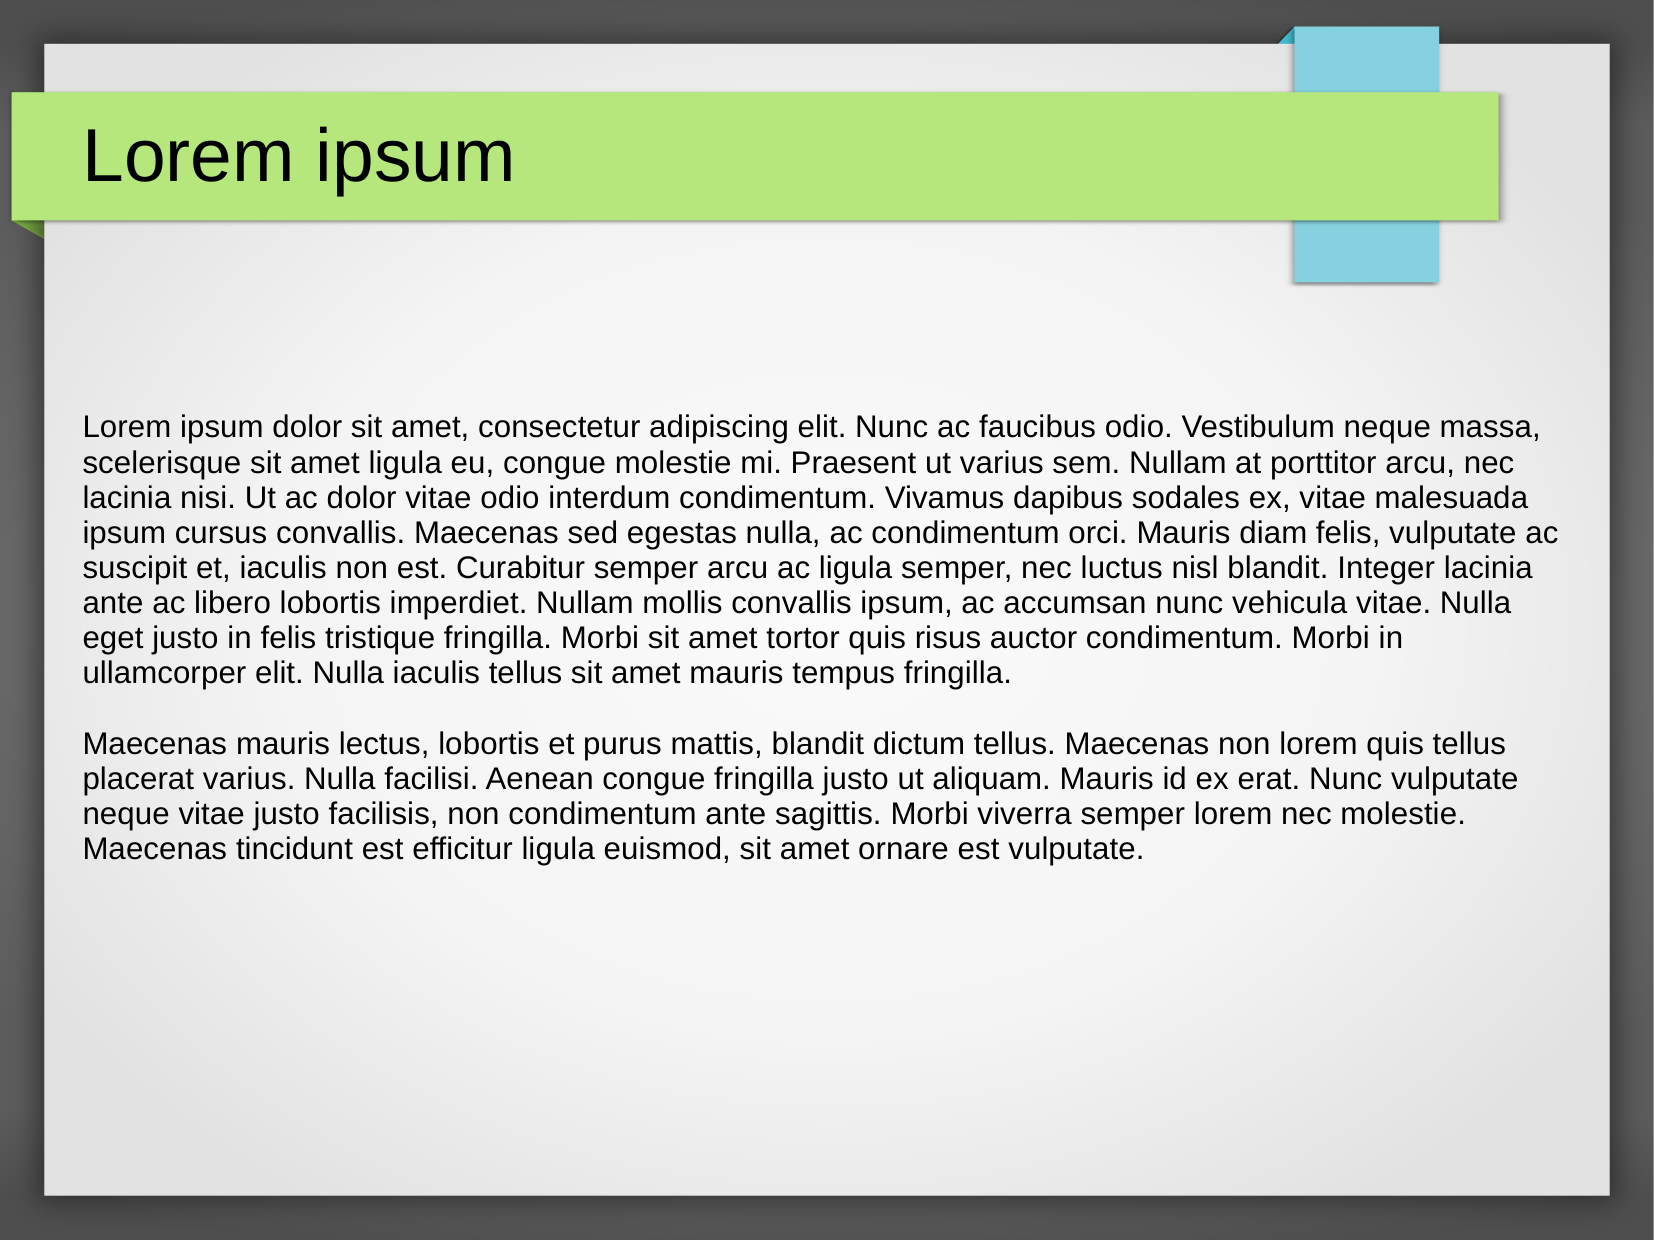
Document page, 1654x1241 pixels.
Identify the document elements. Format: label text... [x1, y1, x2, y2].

text_box Lorem ipsum [82, 94, 1264, 213]
text_box Lorem ipsum dolor sit amet, consectetur adipiscing elit. Nunc ac faucibus odio. Vestibulum neque massa, scelerisque sit amet ligula eu, congue molestie mi. Praesent ut varius sem. Nullam at porttitor arcu, nec lacinia nisi. Ut ac dolor vitae odio interdum condimentum. Vivamus dapibus sodales ex, vitae malesuada ipsum cursus convallis. Maecenas sed egestas nulla, ac condimentum orci. Mauris diam felis, vulputate ac suscipit et, iaculis non est. Curabitur semper arcu ac ligula semper, nec luctus nisl blandit. Integer lacinia ante ac libero lobortis imperdiet. Nullam mollis convallis ipsum, ac accumsan nunc vehicula vitae. Nulla eget justo in felis tristique fringilla. Morbi sit amet tortor quis risus auctor condimentum. Morbi in ullamcorper elit. Nulla iaculis tellus sit amet mauris tempus fringilla. Maecenas mauris lectus, lobortis et purus mattis, blandit dictum tellus. Maecenas non lorem quis tellus placerat varius. Nulla facilisi. Aenean congue fringilla justo ut aliquam. Mauris id ex erat. Nunc vulputate neque vitae justo facilisis, non condimentum ante sagittis. Morbi viverra semper lorem nec molestie. Maecenas tincidunt est efficitur ligula euismod, sit amet ornare est vulputate. [82, 295, 1571, 1015]
picture [0, 0, 1654, 1240]
